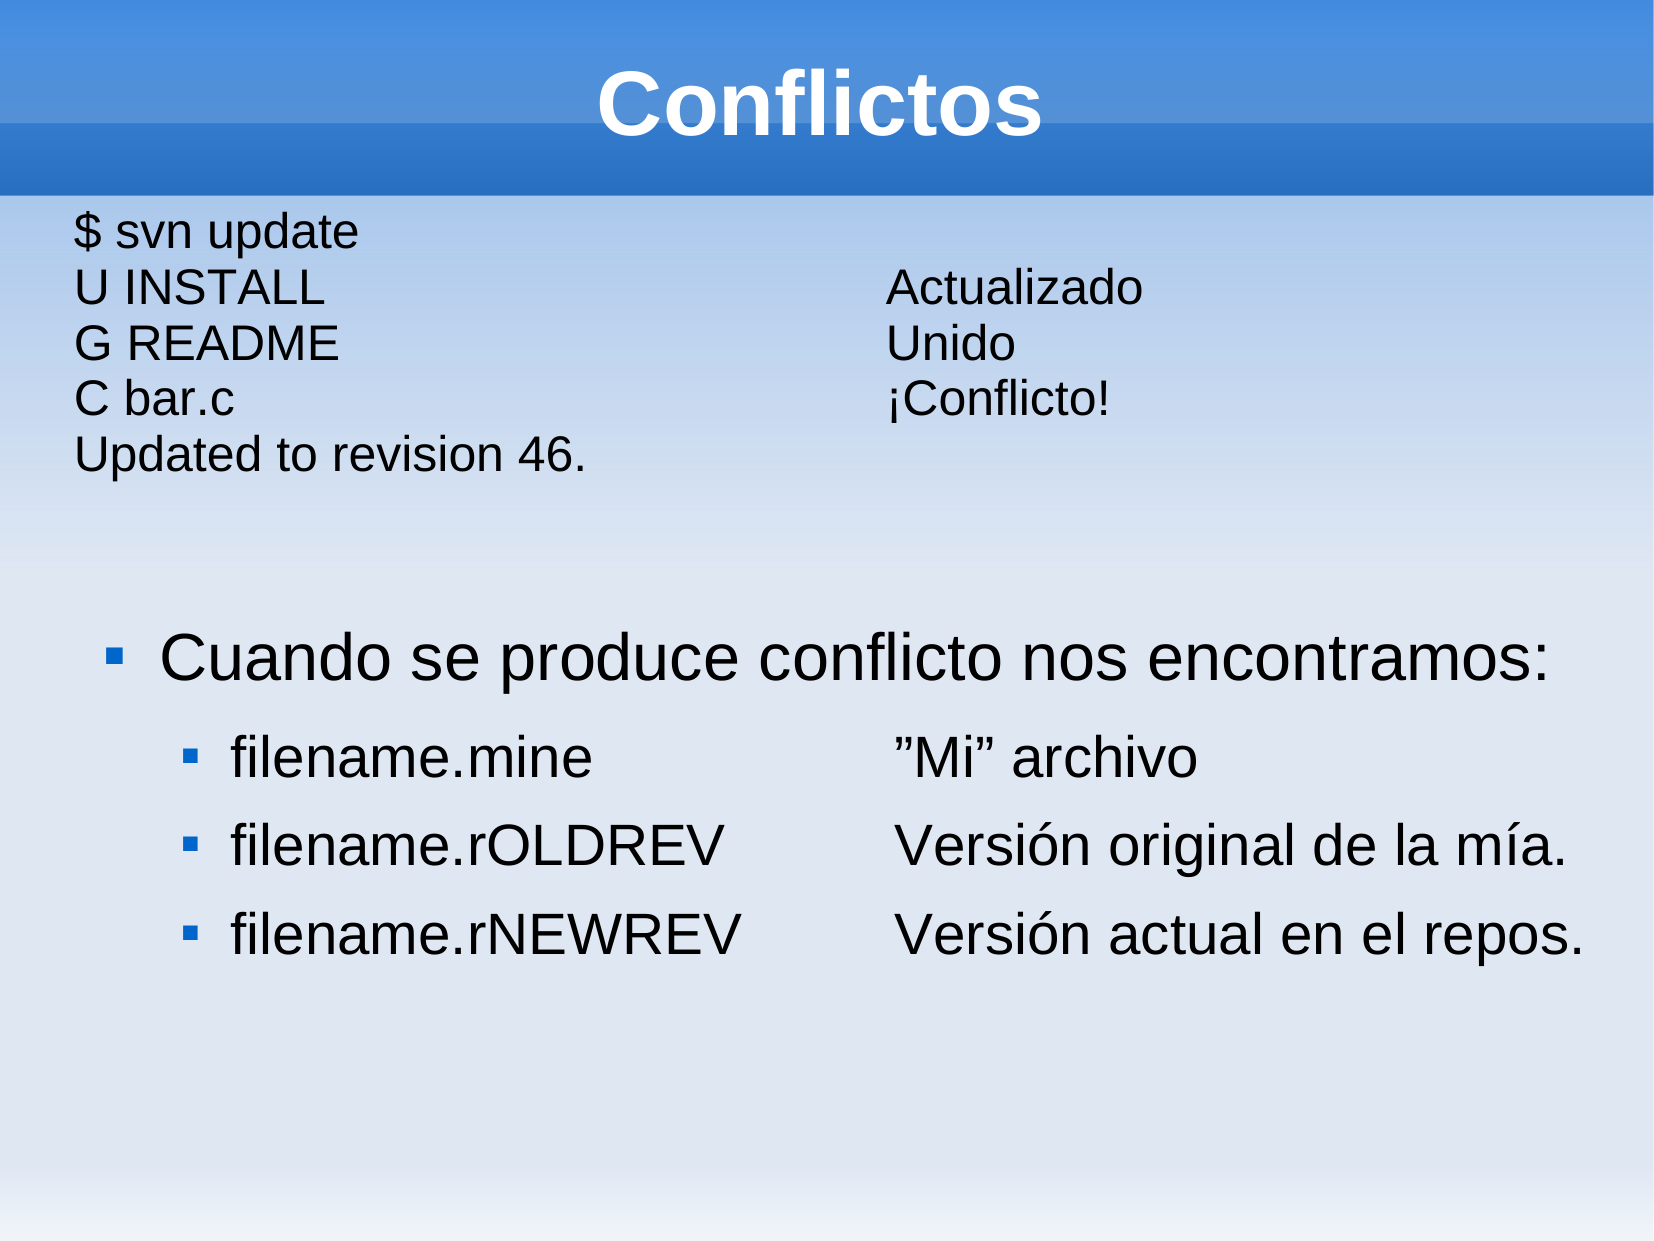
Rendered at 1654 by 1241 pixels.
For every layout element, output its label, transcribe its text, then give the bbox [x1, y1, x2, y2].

text_box $ svn update U INSTALL Actualizado G README Unido C bar.c ¡Conflicto! Updated to revision 46. [59, 195, 1418, 532]
picture [0, 0, 1654, 1241]
list Cuando se produce conflicto nos encontramos: filename.mine ”Mi” archivo filename.rOLDREV Versión original de la mía. filename.rNEWREV Versión actual en el repos. [88, 620, 1595, 1182]
title Conflictos [76, 7, 1565, 200]
